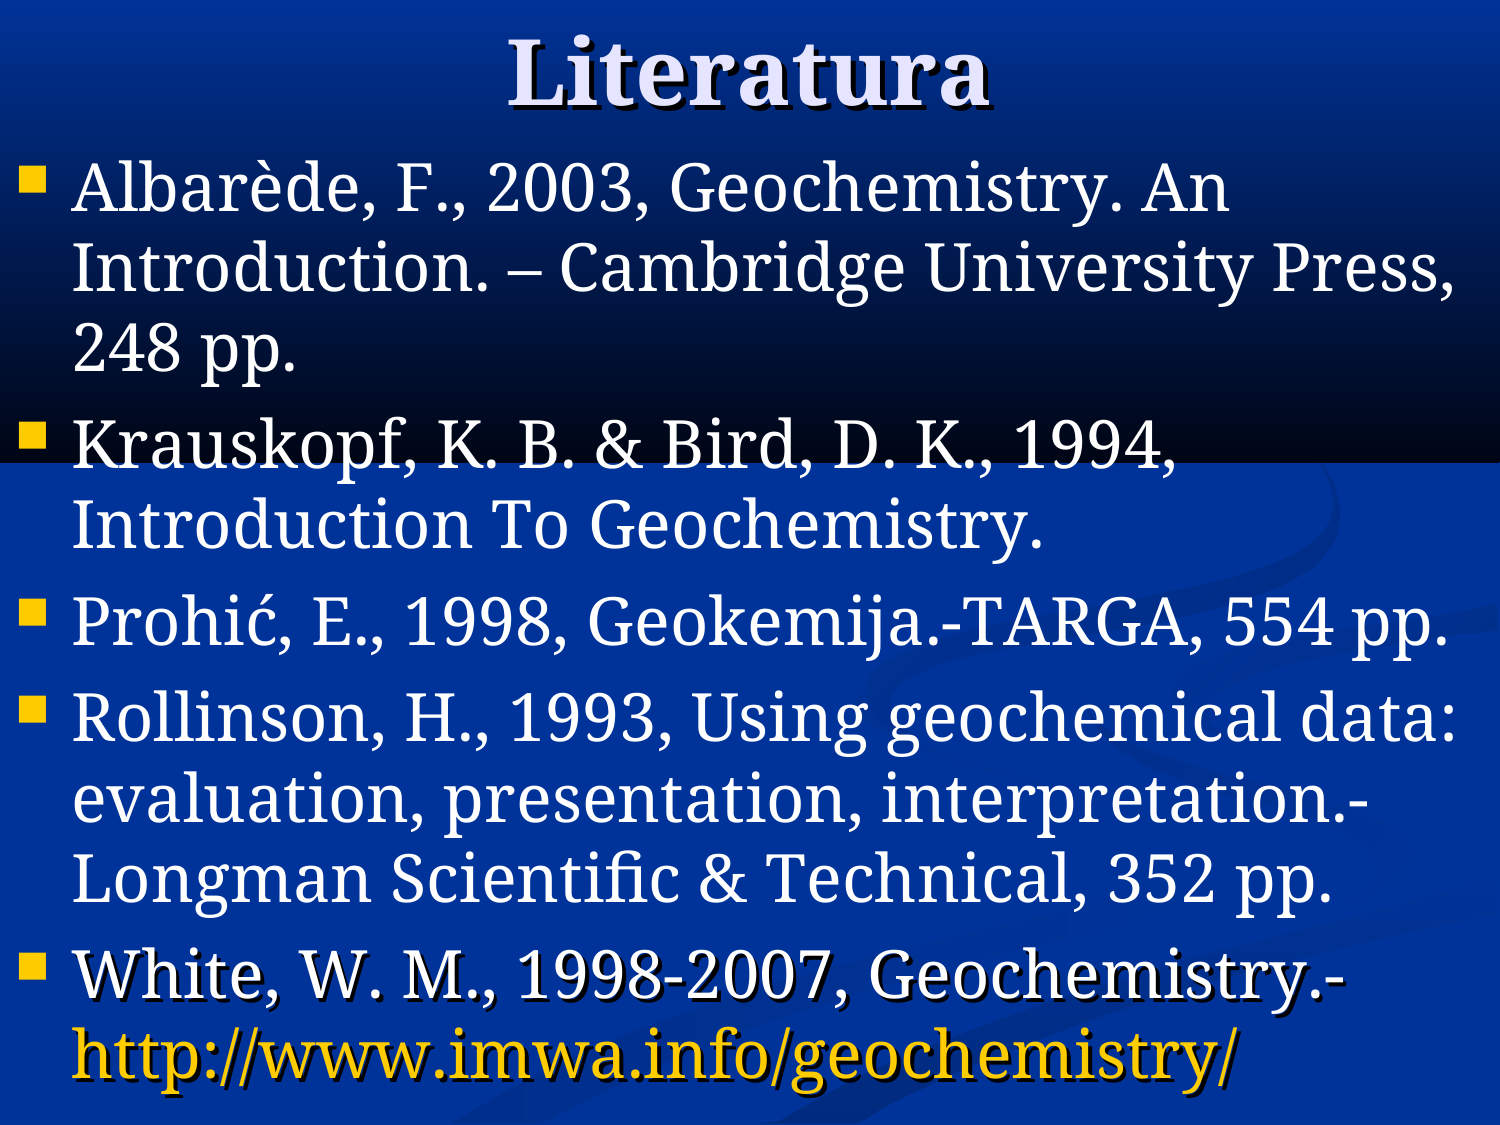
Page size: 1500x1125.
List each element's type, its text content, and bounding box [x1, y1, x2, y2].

list Albarède, F., 2003, Geochemistry. An Introduction. – Cambridge University Press, 248 pp. Krauskopf, K. B. & Bird, D. K., 1994, Introduction To Geochemistry. Prohić, E., 1998, Geokemija.-TARGA, 554 pp. Rollinson, H., 1993, Using geochemical data: evaluation, presentation, interpretation.- Longman Scientific & Technical, 352 pp. White, W. M., 1998-2007, Geochemistry.- http://www.imwa.info/geochemistry/ www.ntfgeo.uni-lj.si/nzupancic/ [0, 137, 1500, 1125]
title Literatura [75, 0, 1426, 137]
